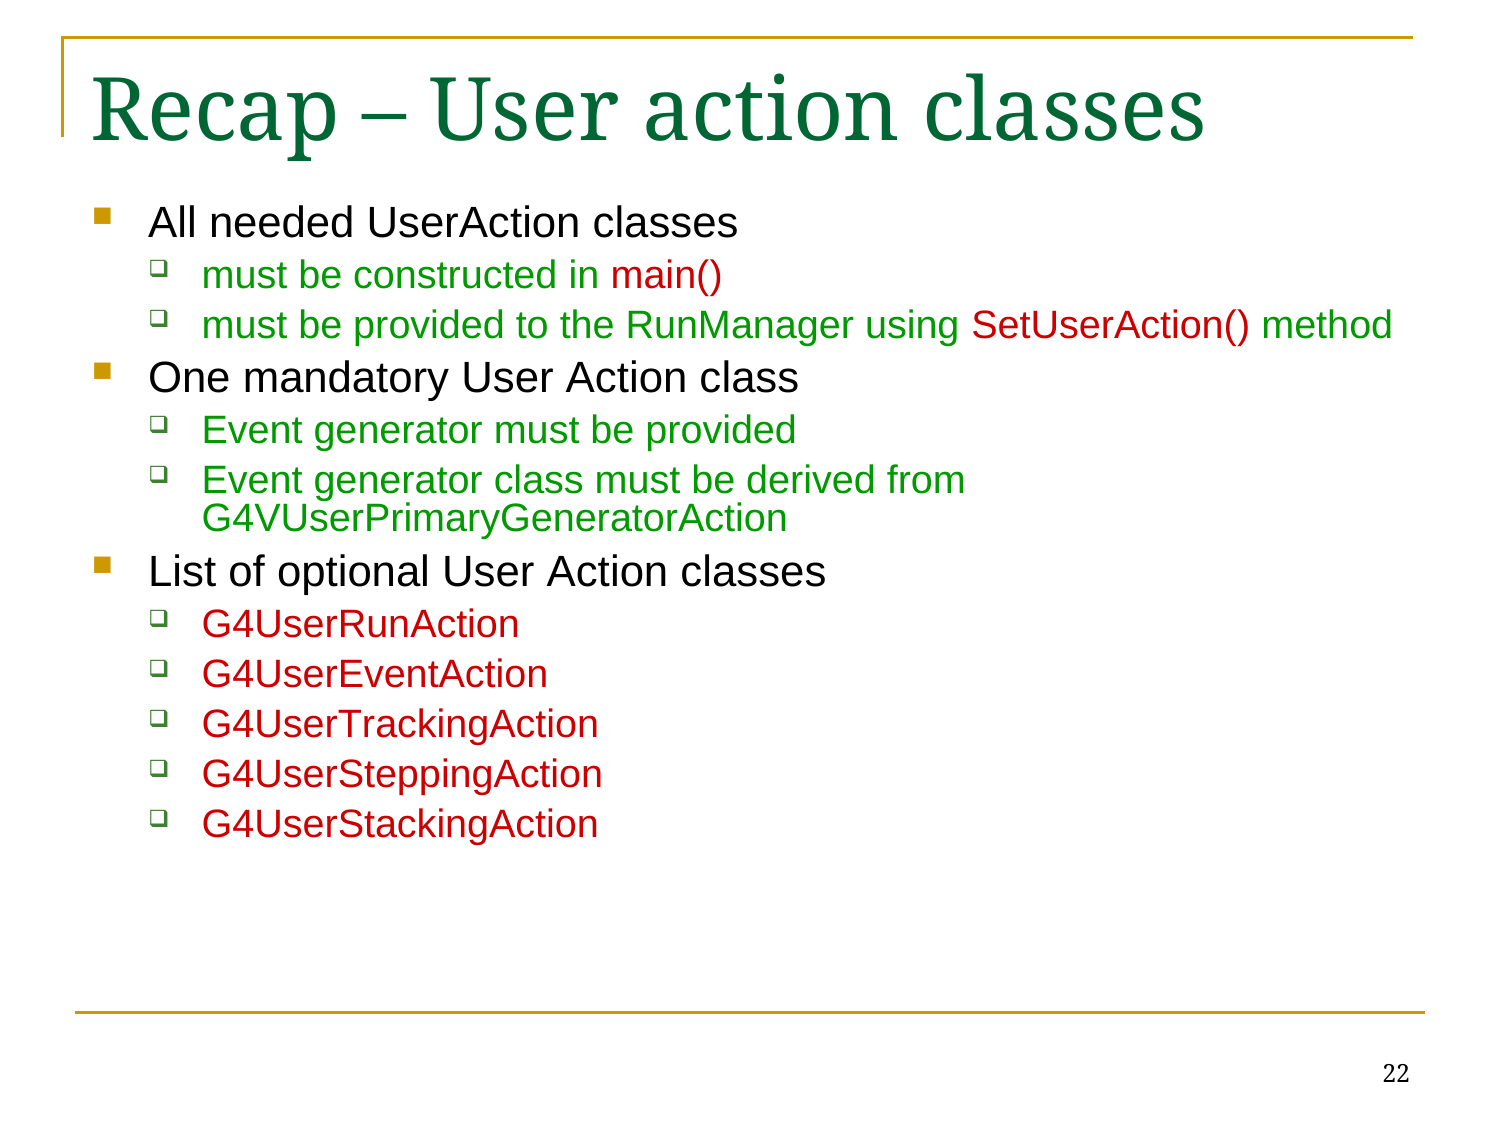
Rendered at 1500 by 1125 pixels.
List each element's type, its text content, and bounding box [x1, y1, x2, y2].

text_box <number> [1074, 1024, 1426, 1100]
list All needed UserAction classes must be constructed in main() must be provided to the RunManager using SetUserAction() method One mandatory User Action class Event generator must be provided Event generator class must be derived from G4VUserPrimaryGeneratorAction List of optional User Action classes G4UserRunAction G4UserEventAction G4UserTrackingAction G4UserSteppingAction G4UserStackingAction [76, 196, 1427, 1011]
title Recap – User action classes [75, 45, 1426, 233]
